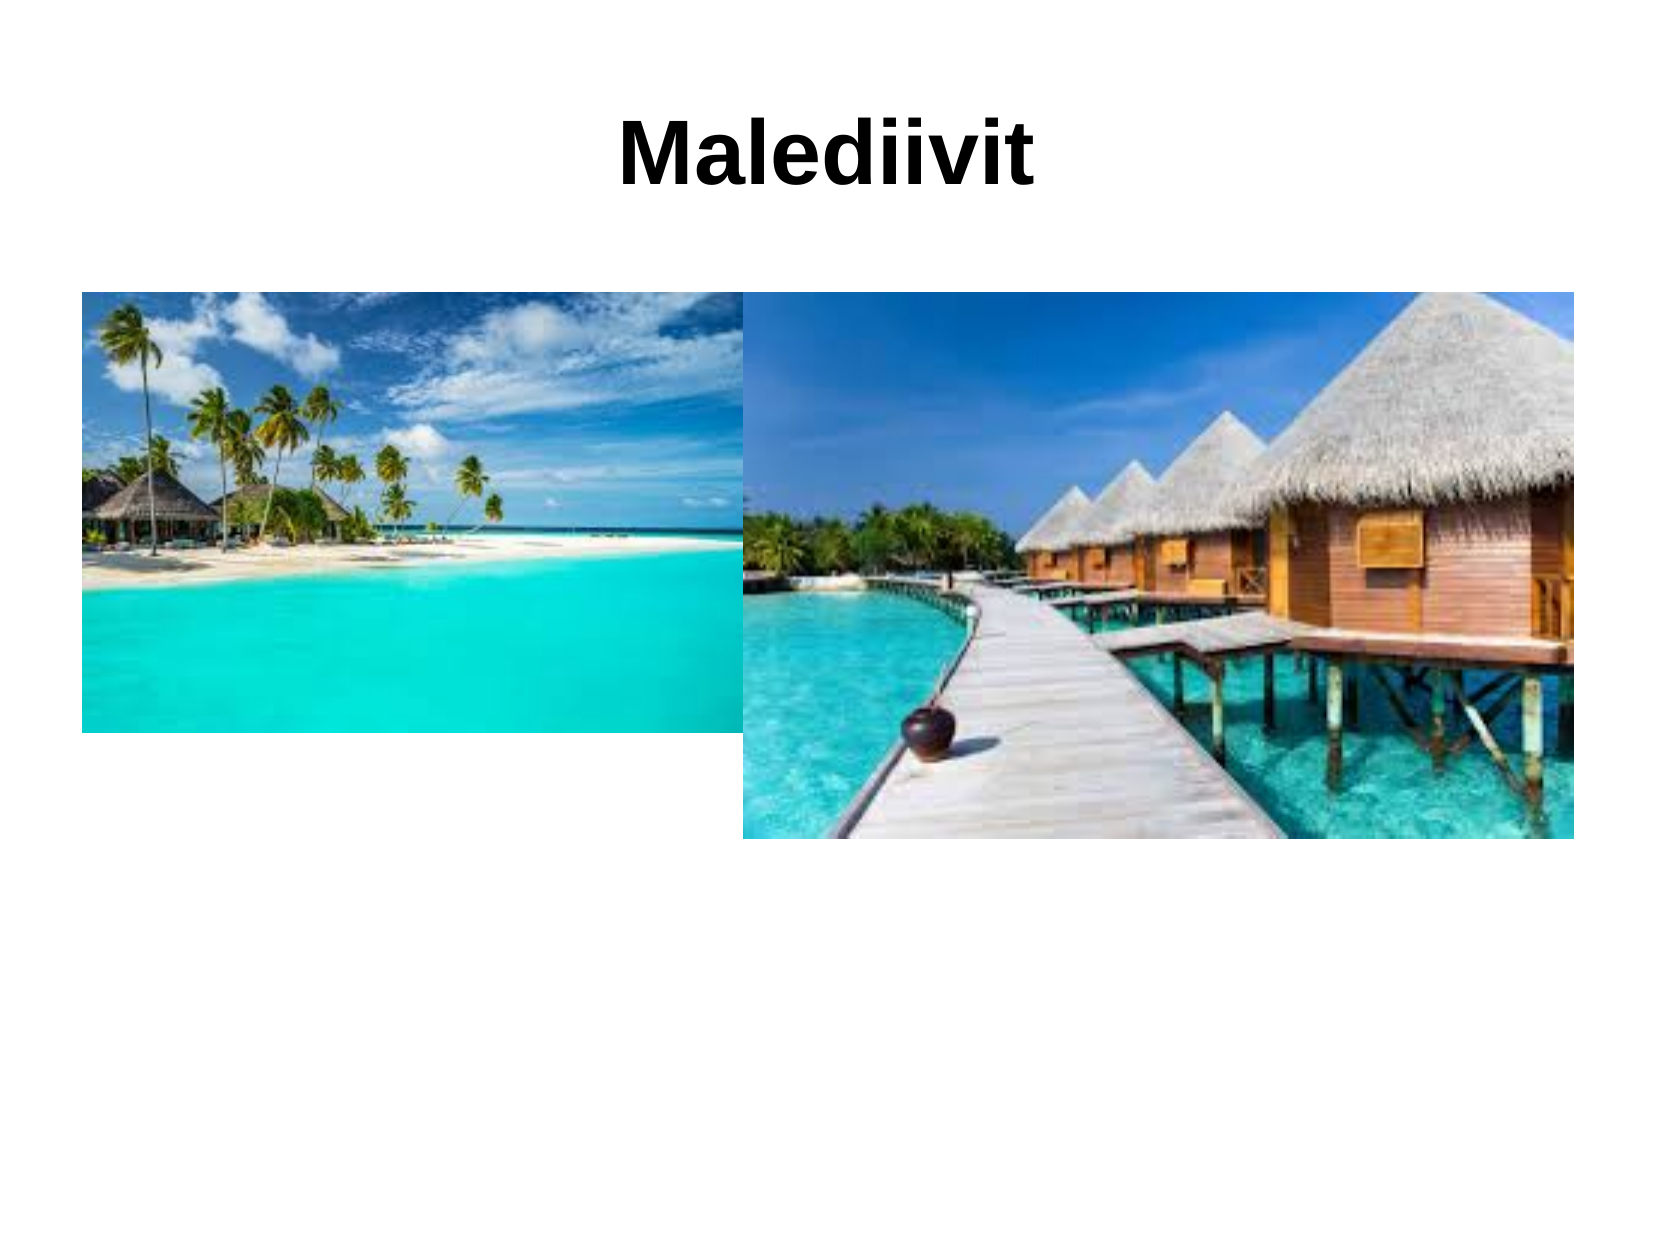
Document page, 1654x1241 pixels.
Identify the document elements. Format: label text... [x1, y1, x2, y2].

picture [82, 292, 1574, 839]
title Malediivit [82, 49, 1571, 257]
